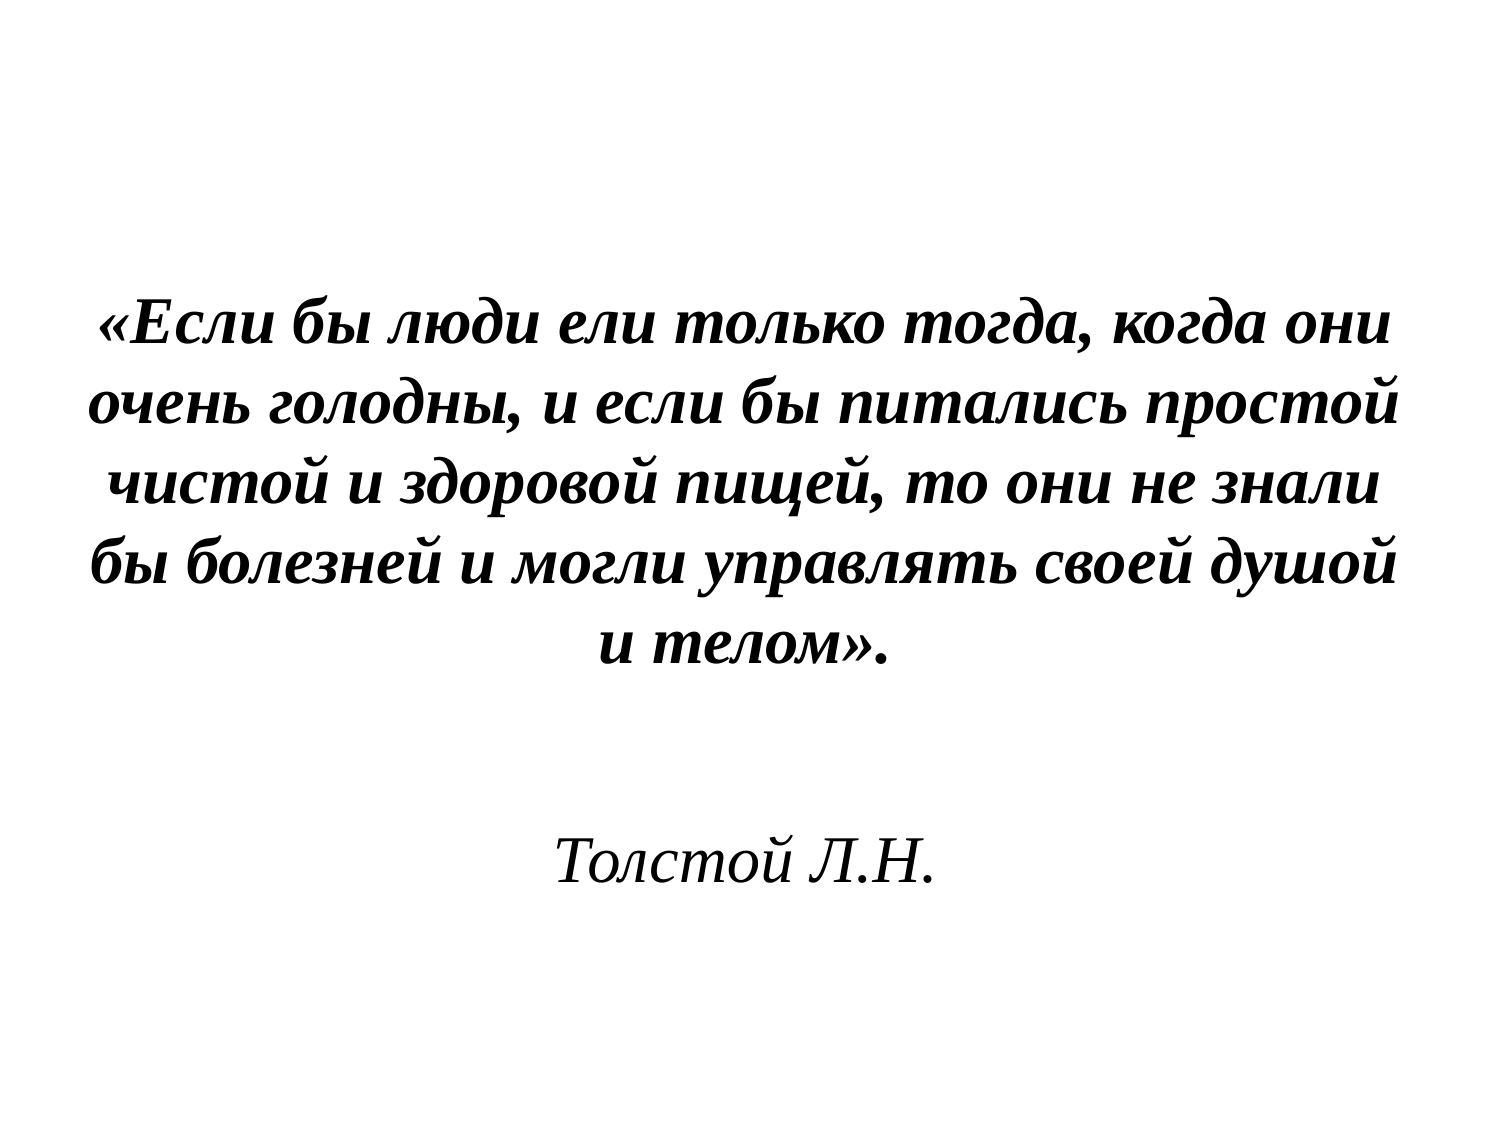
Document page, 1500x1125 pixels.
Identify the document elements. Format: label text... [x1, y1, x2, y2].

list «Если бы люди ели только тогда, когда они очень голодны, и если бы питались простой чистой и здоровой пищей, то они не знали бы болезней и могли управлять своей душой и телом». Толстой Л.Н. [70, 269, 1421, 914]
